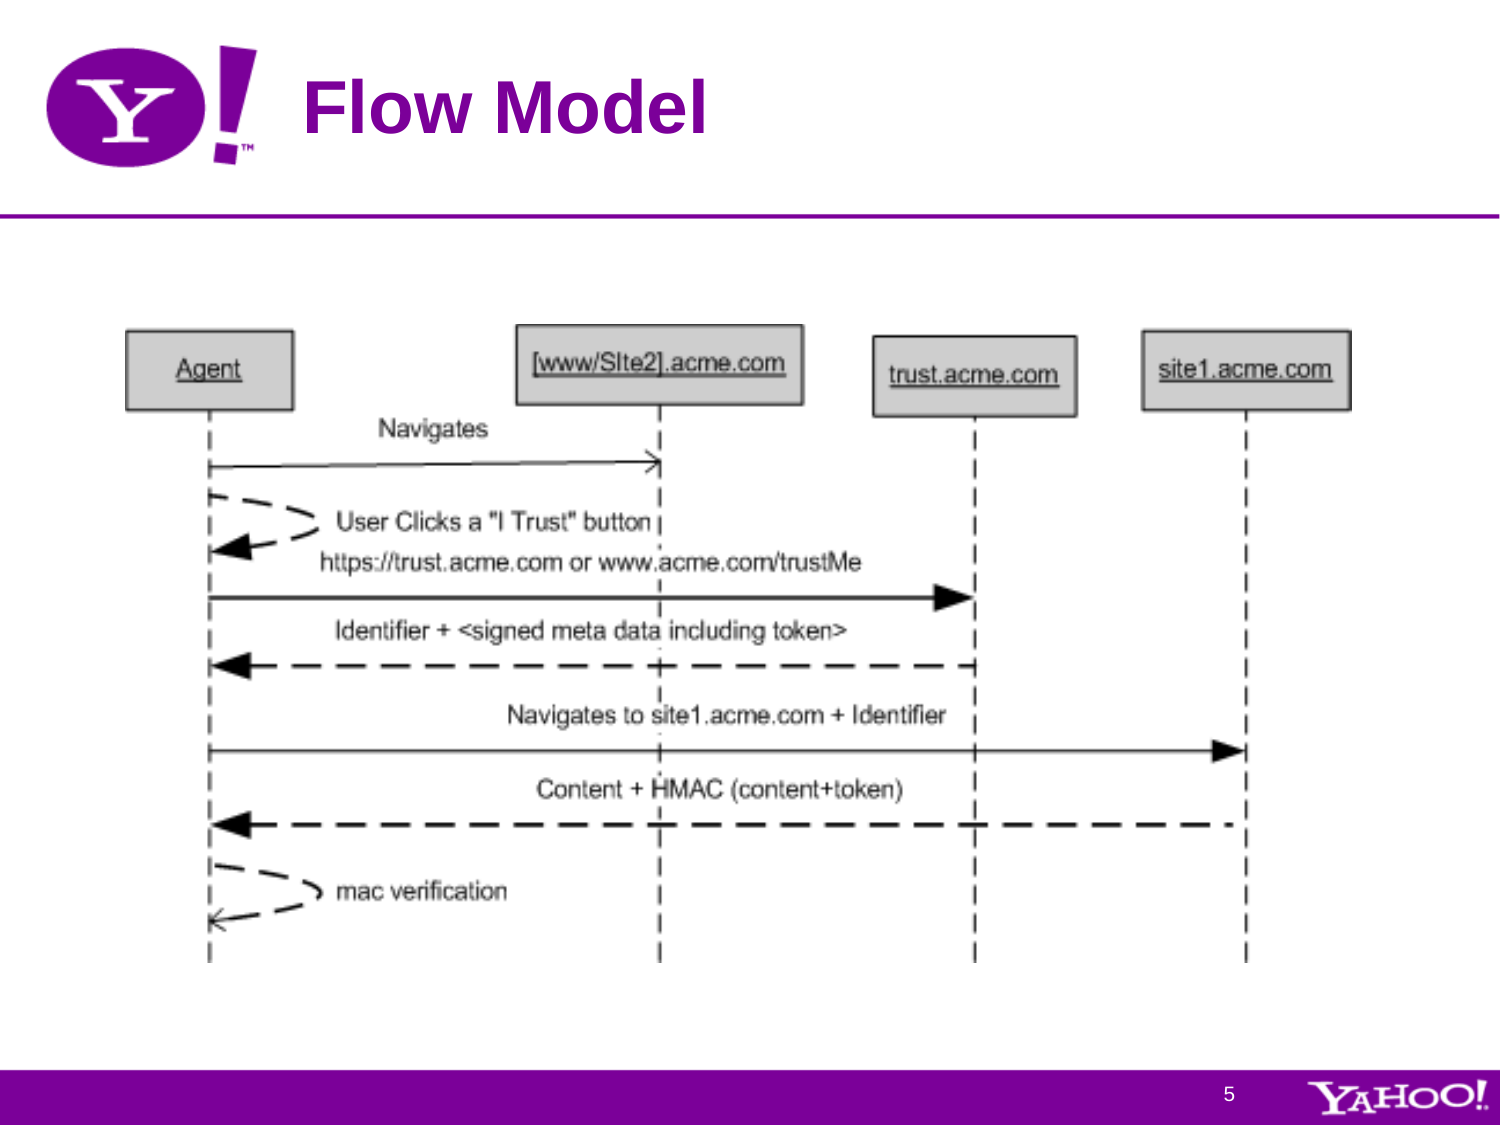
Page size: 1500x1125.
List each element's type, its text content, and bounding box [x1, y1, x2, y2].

title Flow Model [287, 13, 1450, 202]
picture [0, 0, 1500, 1125]
